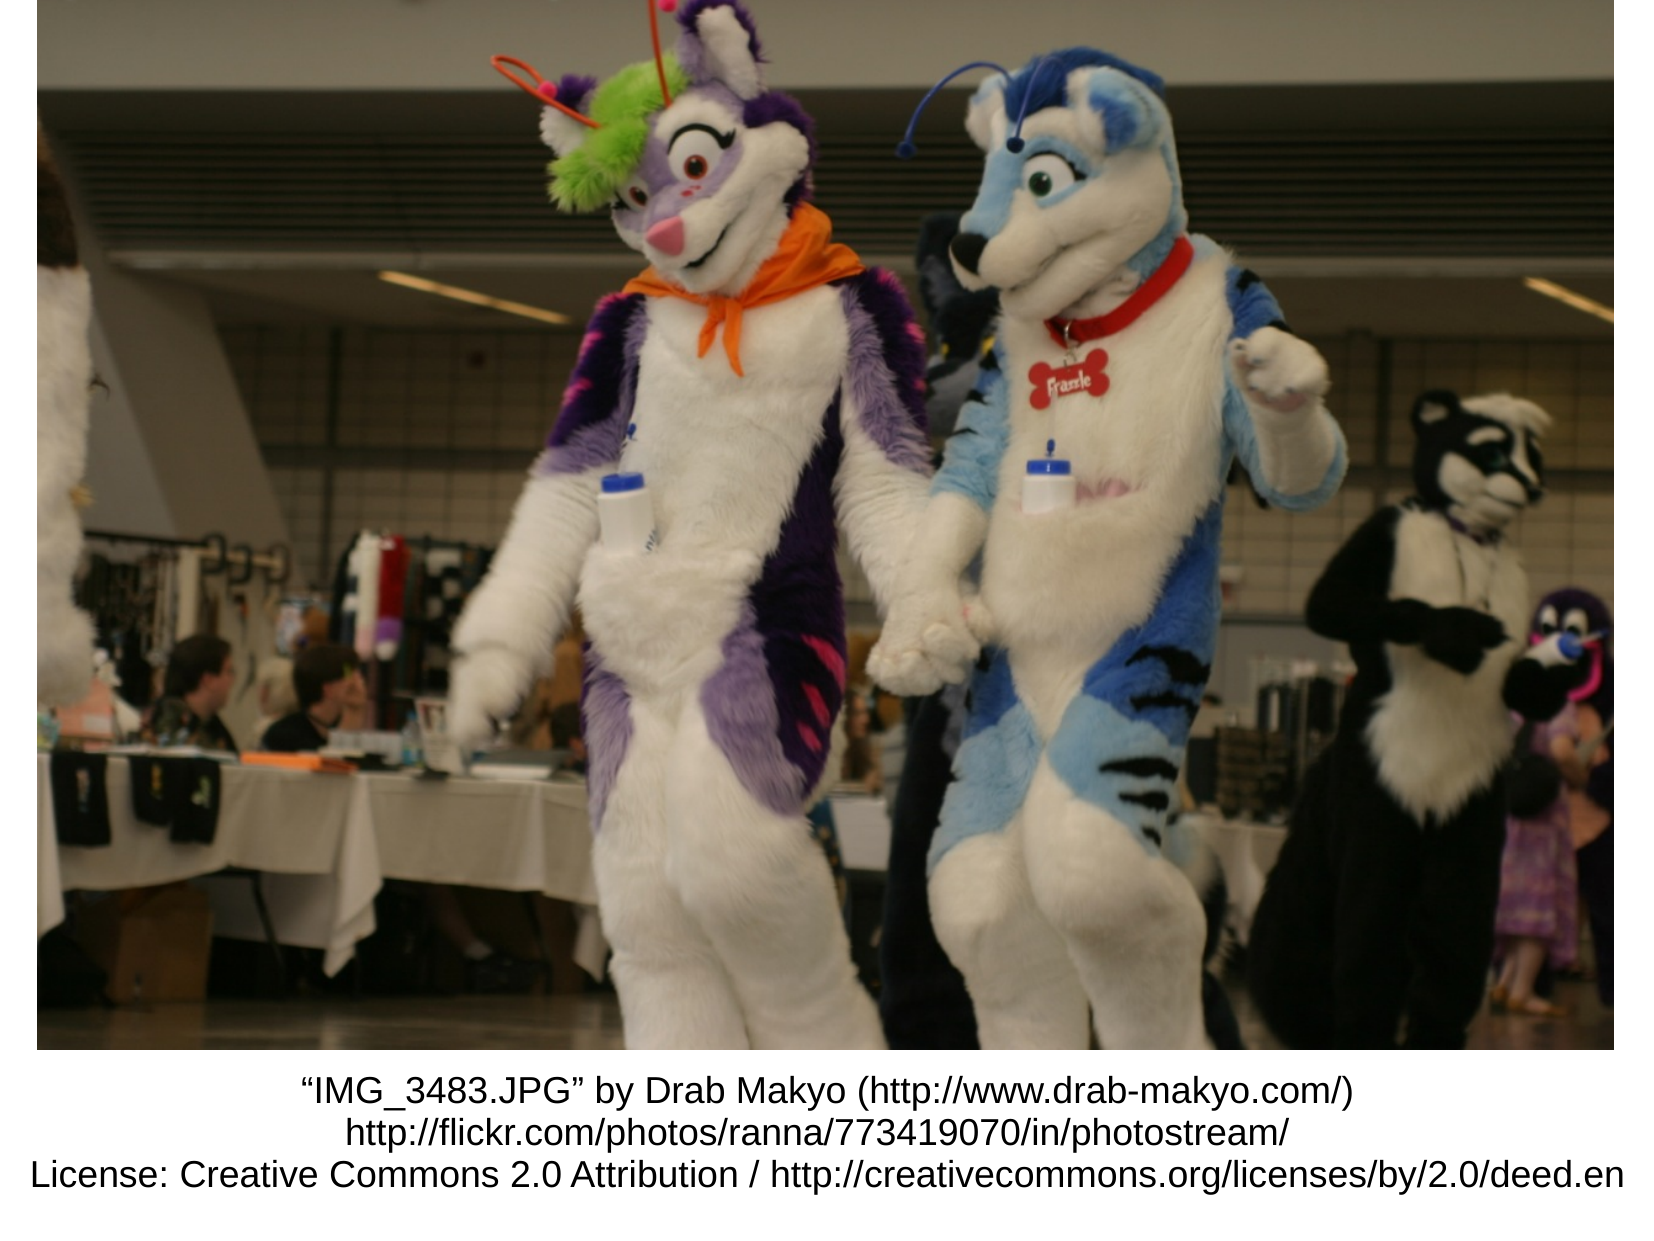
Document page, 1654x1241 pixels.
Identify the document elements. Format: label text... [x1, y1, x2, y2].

text_box “IMG_3483.JPG” by Drab Makyo (http://www.drab-makyo.com/) http://flickr.com/photos/ranna/773419070/in/photostream/ License: Creative Commons 2.0 Attribution / http://creativecommons.org/licenses/by/2.0/deed.en [15, 1061, 1654, 1241]
picture [37, 0, 1614, 1051]
